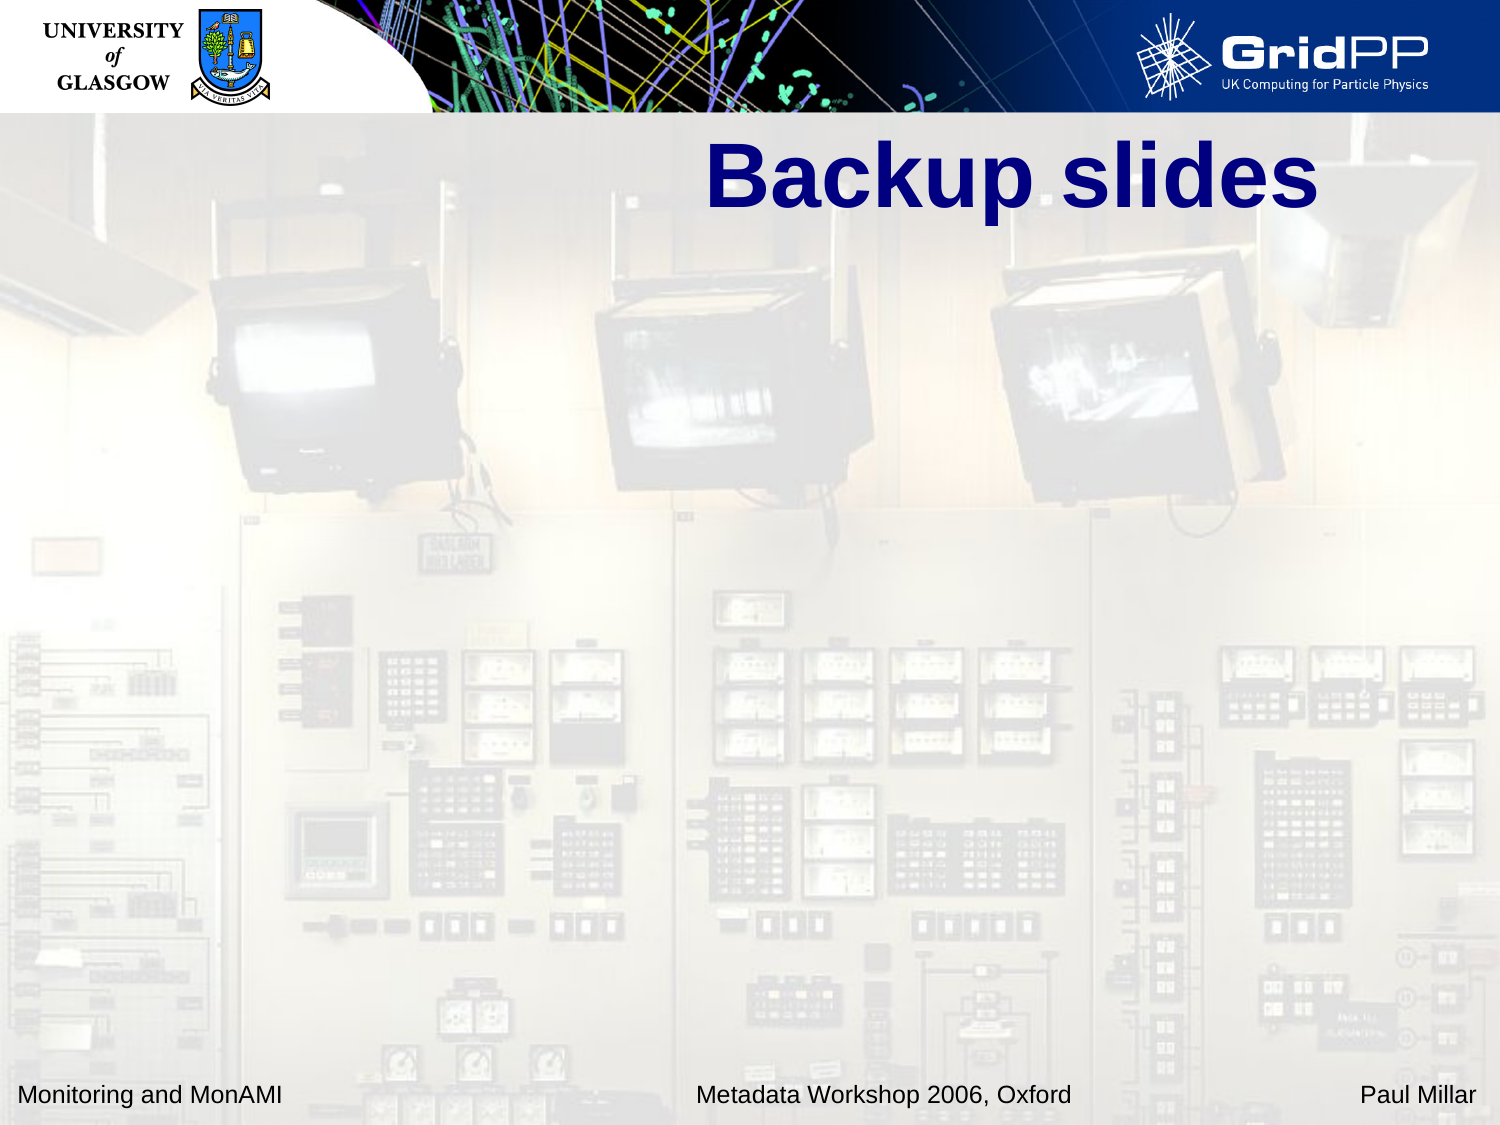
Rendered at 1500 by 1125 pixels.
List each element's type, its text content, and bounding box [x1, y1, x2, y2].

picture [0, 0, 1500, 1125]
title Backup slides [568, 127, 1457, 230]
